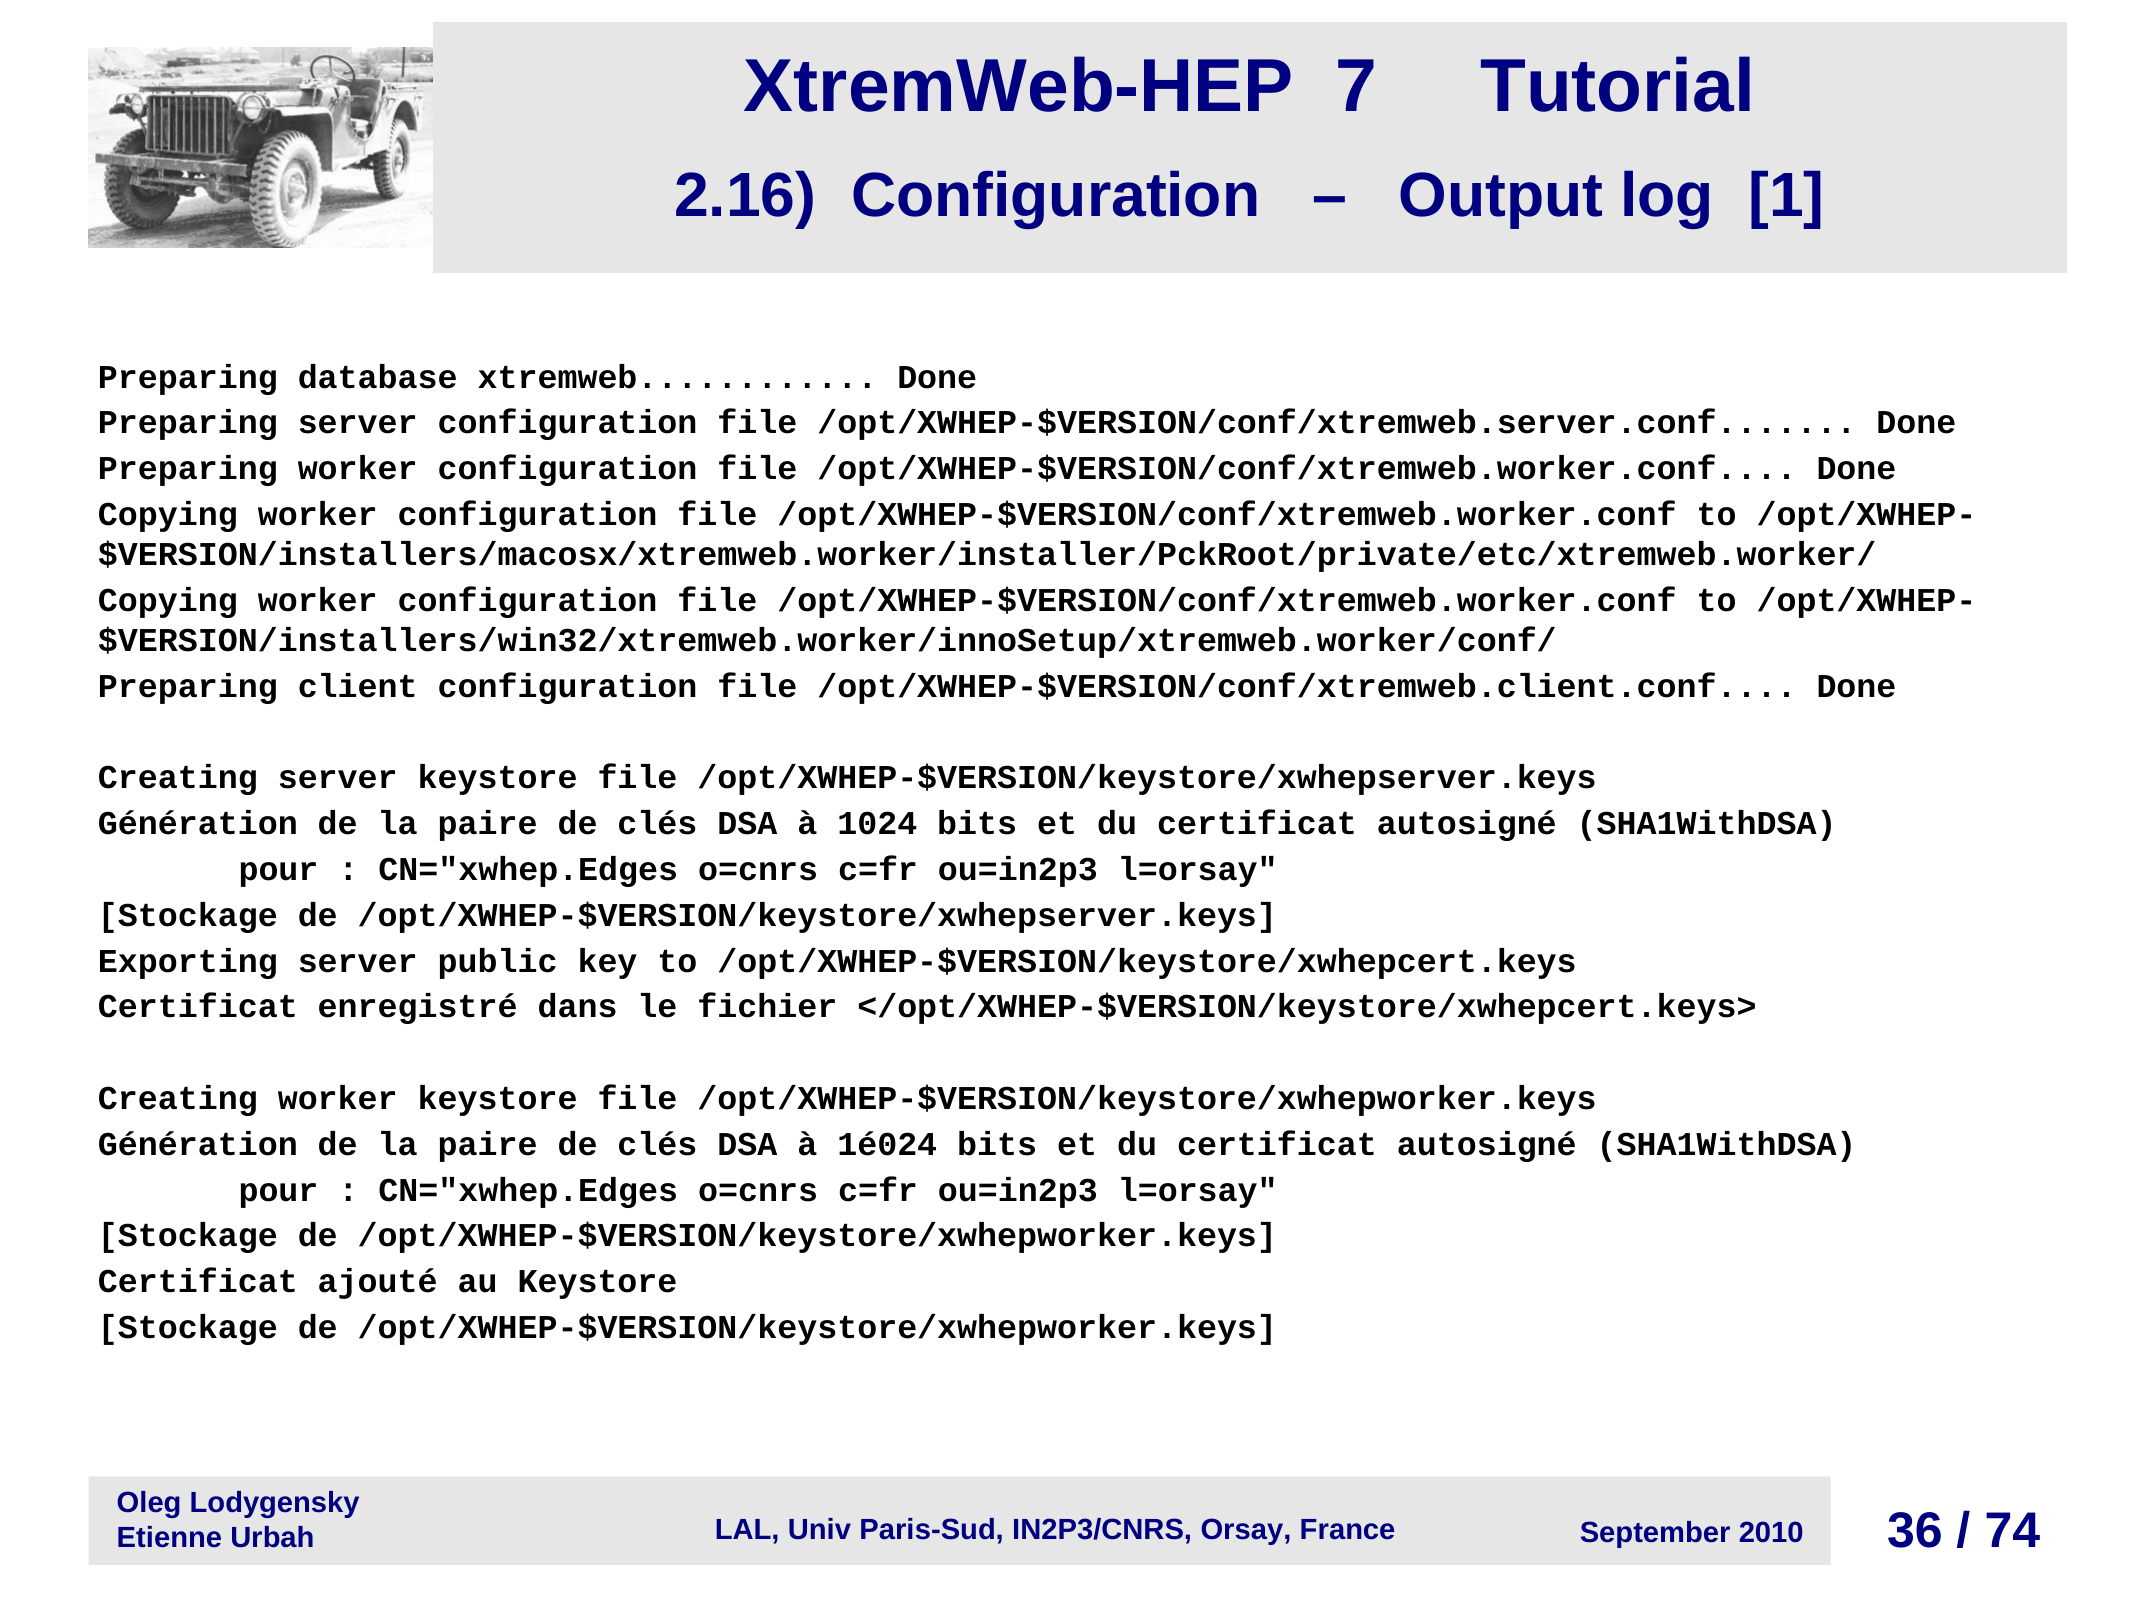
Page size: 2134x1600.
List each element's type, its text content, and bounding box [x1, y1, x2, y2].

text_box Preparing database xtremweb............ Done Preparing server configuration file /opt/XWHEP-$VERSION/conf/xtremweb.server.conf....... Done Preparing worker configuration file /opt/XWHEP-$VERSION/conf/xtremweb.worker.conf.... Done Copying worker configuration file /opt/XWHEP-$VERSION/conf/xtremweb.worker.conf to /opt/XWHEP-$VERSION/installers/macosx/xtremweb.worker/installer/PckRoot/private/etc/xtremweb.worker/ Copying worker configuration file /opt/XWHEP-$VERSION/conf/xtremweb.worker.conf to /opt/XWHEP-$VERSION/installers/win32/xtremweb.worker/innoSetup/xtremweb.worker/conf/ Preparing client configuration file /opt/XWHEP-$VERSION/conf/xtremweb.client.conf.... Done Creating server keystore file /opt/XWHEP-$VERSION/keystore/xwhepserver.keys Génération de la paire de clés DSA à 1024 bits et du certificat autosigné (SHA1WithDSA) pour : CN="xwhep.Edges o=cnrs c=fr ou=in2p3 l=orsay" [Stockage de /opt/XWHEP-$VERSION/keystore/xwhepserver.keys] Exporting server public key to /opt/XWHEP-$VERSION/keystore/xwhepcert.keys Certificat enregistré dans le fichier </opt/XWHEP-$VERSION/keystore/xwhepcert.keys> Creating worker keystore file /opt/XWHEP-$VERSION/keystore/xwhepworker.keys Génération de la paire de clés DSA à 1é024 bits et du certificat autosigné (SHA1WithDSA) pour : CN="xwhep.Edges o=cnrs c=fr ou=in2p3 l=orsay" [Stockage de /opt/XWHEP-$VERSION/keystore/xwhepworker.keys] Certificat ajouté au Keystore [Stockage de /opt/XWHEP-$VERSION/keystore/xwhepworker.keys] [88, 354, 2067, 1372]
picture [88, 47, 433, 248]
title 2.16) Configuration – Output log [1] [442, 118, 2067, 266]
